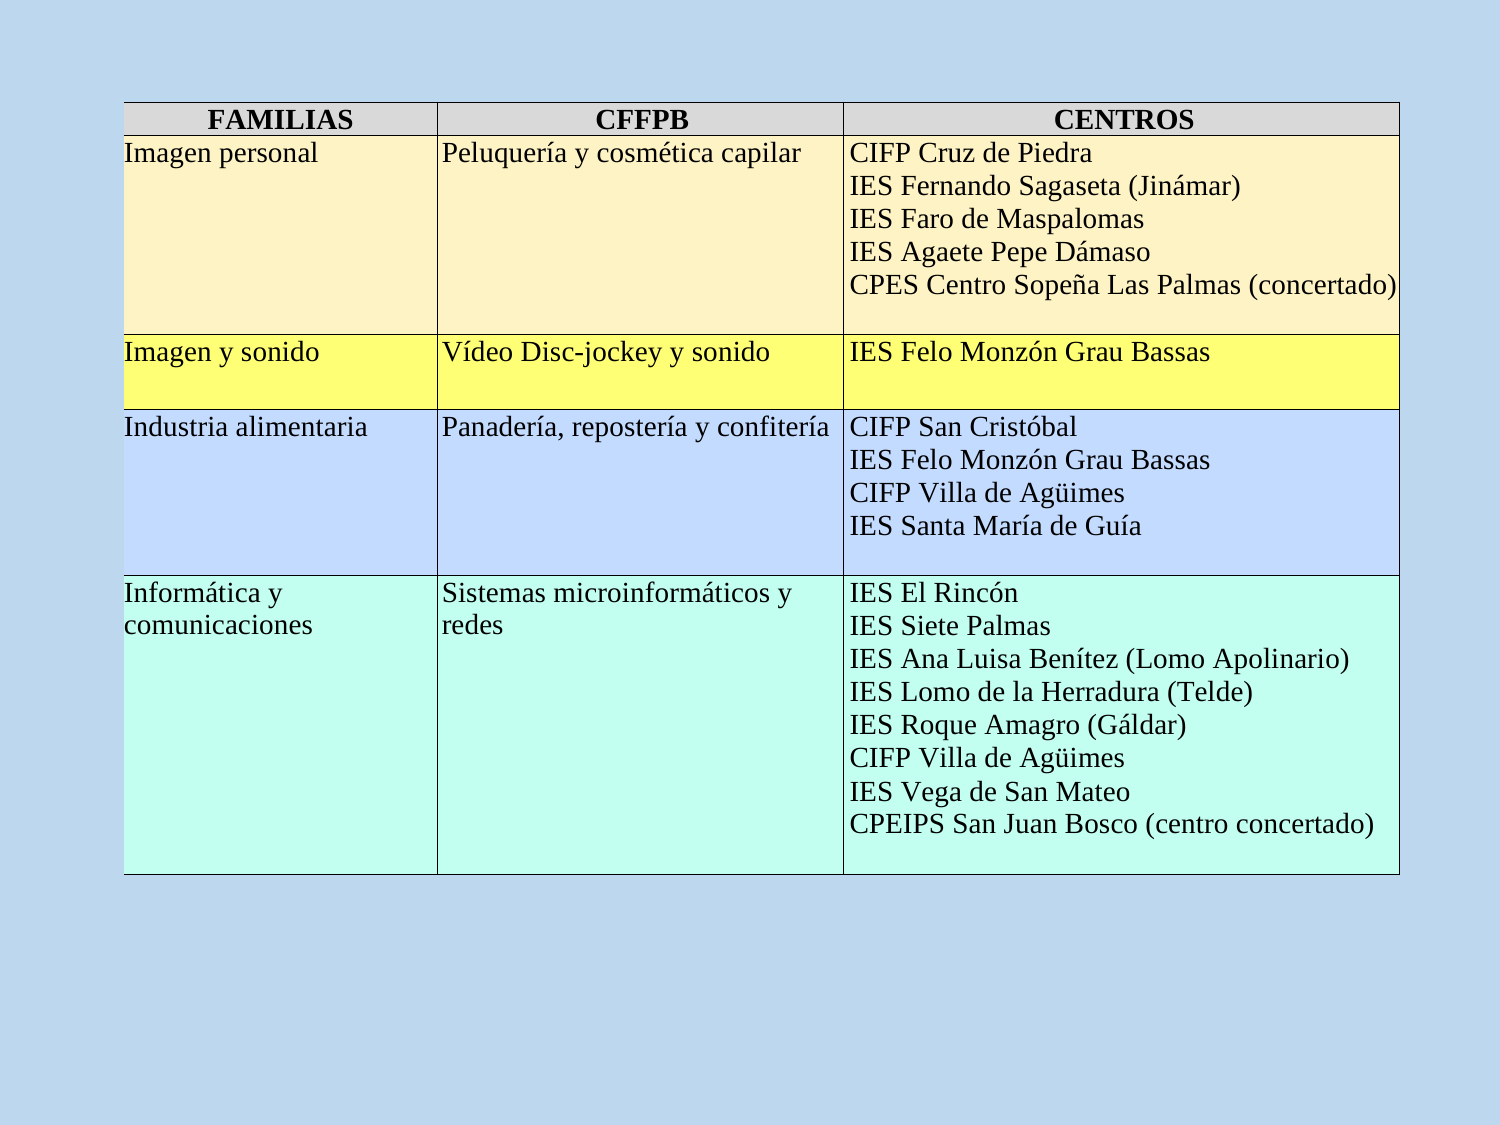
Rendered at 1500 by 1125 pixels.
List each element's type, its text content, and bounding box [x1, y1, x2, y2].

table_cell Vídeo Disc-jockey y sonido [438, 335, 843, 409]
table_cell Imagen y sonido [124, 335, 437, 409]
table_cell IES El Rincón IES Siete Palmas IES Ana Luisa Benítez (Lomo Apolinario) IES Lomo de la Herradura (Telde) IES Roque Amagro (Gáldar) CIFP Villa de Agüimes IES Vega de San Mateo CPEIPS San Juan Bosco (centro concertado) [844, 576, 1399, 874]
table_header FAMILIAS [124, 103, 437, 135]
table_cell Panadería, repostería y confitería [438, 410, 843, 575]
table_cell CIFP San Cristóbal IES Felo Monzón Grau Bassas CIFP Villa de Agüimes IES Santa María de Guía [844, 410, 1399, 575]
table_cell Informática y comunicaciones [124, 576, 437, 874]
table_cell Imagen personal [124, 136, 437, 334]
table_header CFFPB [438, 103, 843, 135]
table_header CENTROS [844, 103, 1399, 135]
table_cell Peluquería y cosmética capilar [438, 136, 843, 334]
table_cell Sistemas microinformáticos y redes [438, 576, 843, 874]
table_cell CIFP Cruz de Piedra IES Fernando Sagaseta (Jinámar) IES Faro de Maspalomas IES Agaete Pepe Dámaso CPES Centro Sopeña Las Palmas (concertado) [844, 136, 1399, 334]
table_cell IES Felo Monzón Grau Bassas [844, 335, 1399, 409]
table_cell Industria alimentaria [124, 410, 437, 575]
